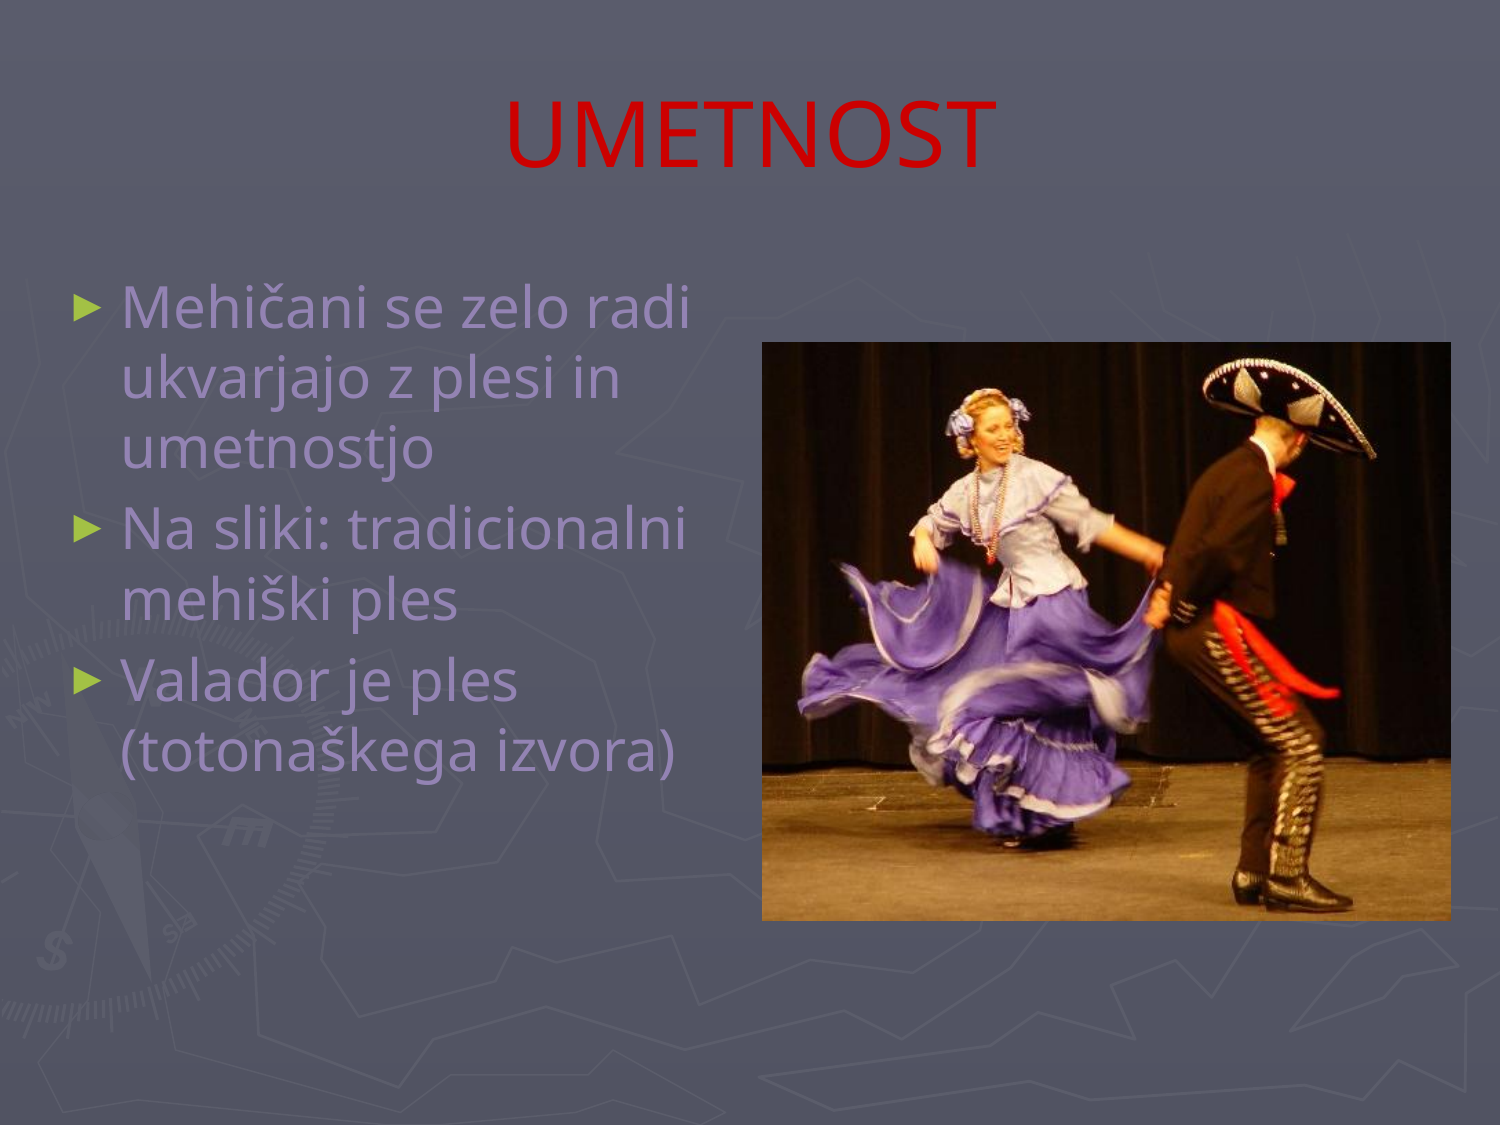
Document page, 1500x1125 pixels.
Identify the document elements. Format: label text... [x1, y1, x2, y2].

title UMETNOST [49, 37, 1451, 225]
picture [762, 342, 1451, 921]
list Mehičani se zelo radi ukvarjajo z plesi in umetnostjo Na sliki: tradicionalni mehiški ples Valador je ples (totonaškega izvora) [49, 262, 738, 1001]
